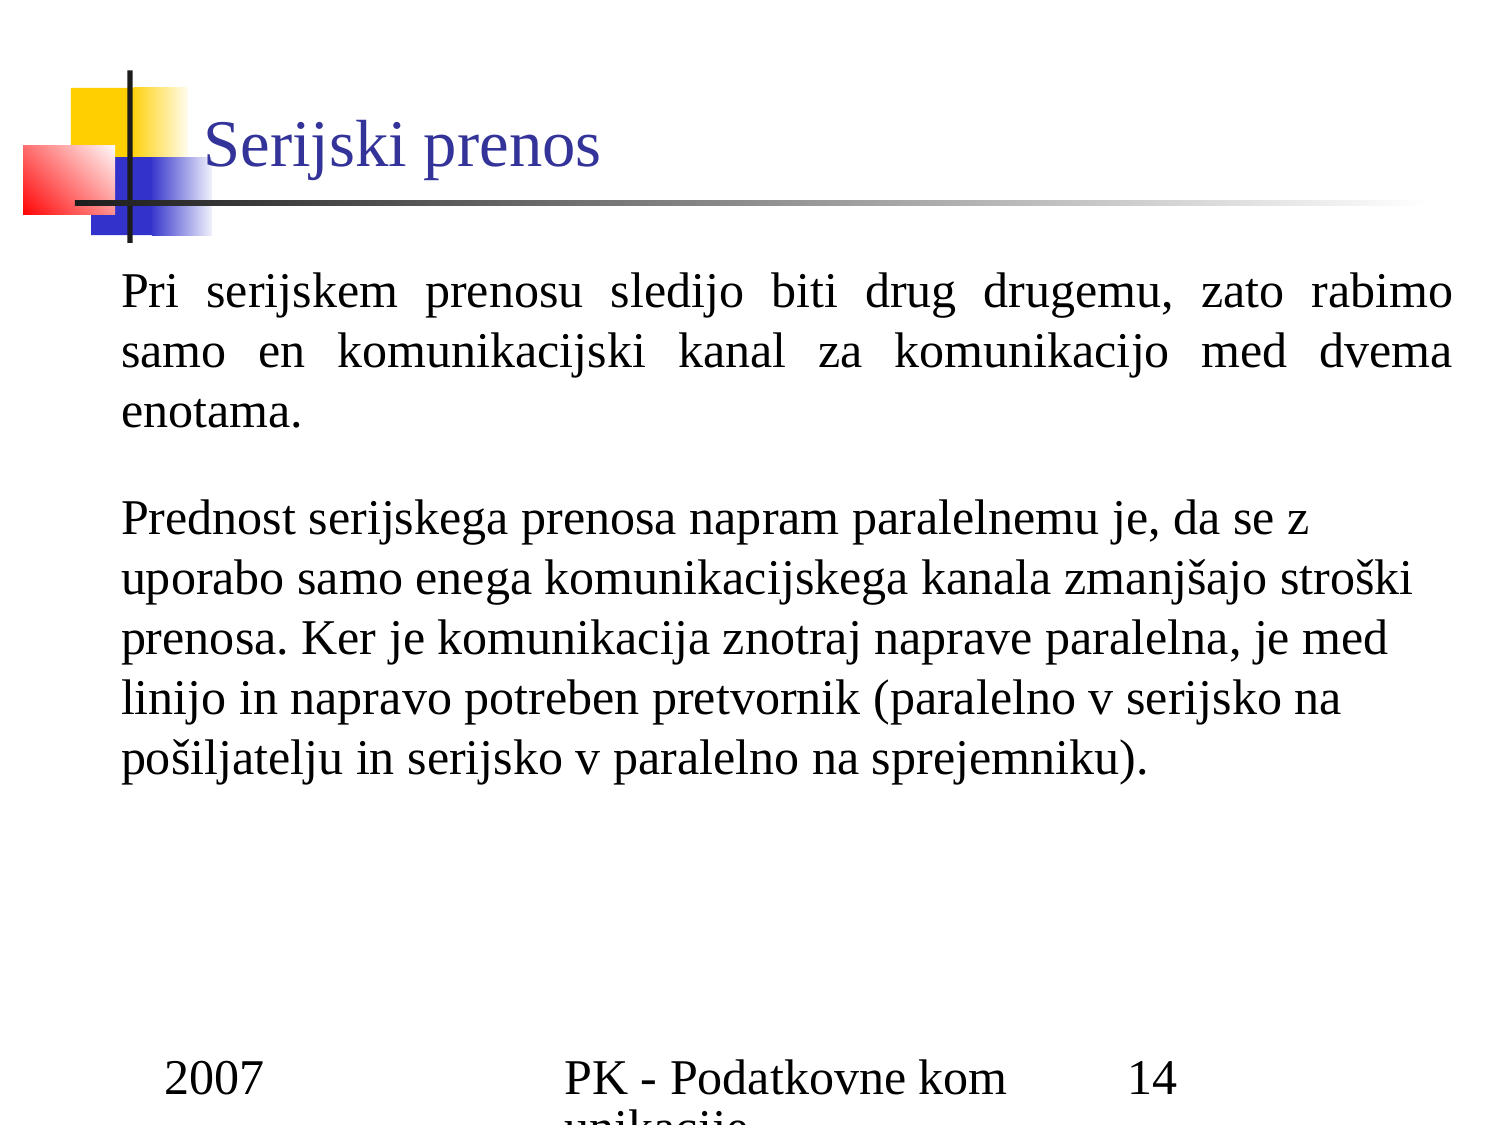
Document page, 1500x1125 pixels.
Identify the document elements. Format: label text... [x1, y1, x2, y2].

title Serijski prenos [188, 92, 1468, 188]
list Pri serijskem prenosu sledijo biti drug drugemu, zato rabimo samo en komunikacijski kanal za komunikacijo med dvema enotama. Prednost serijskega prenosa napram paralelnemu je, da se z uporabo samo enega komunikacijskega kanala zmanjšajo stroški prenosa. Ker je komunikacija znotraj naprave paralelna, je med linijo in napravo potreben pretvornik (paralelno v serijsko na pošiljatelju in serijsko v paralelno na sprejemniku). [50, 249, 1469, 1007]
